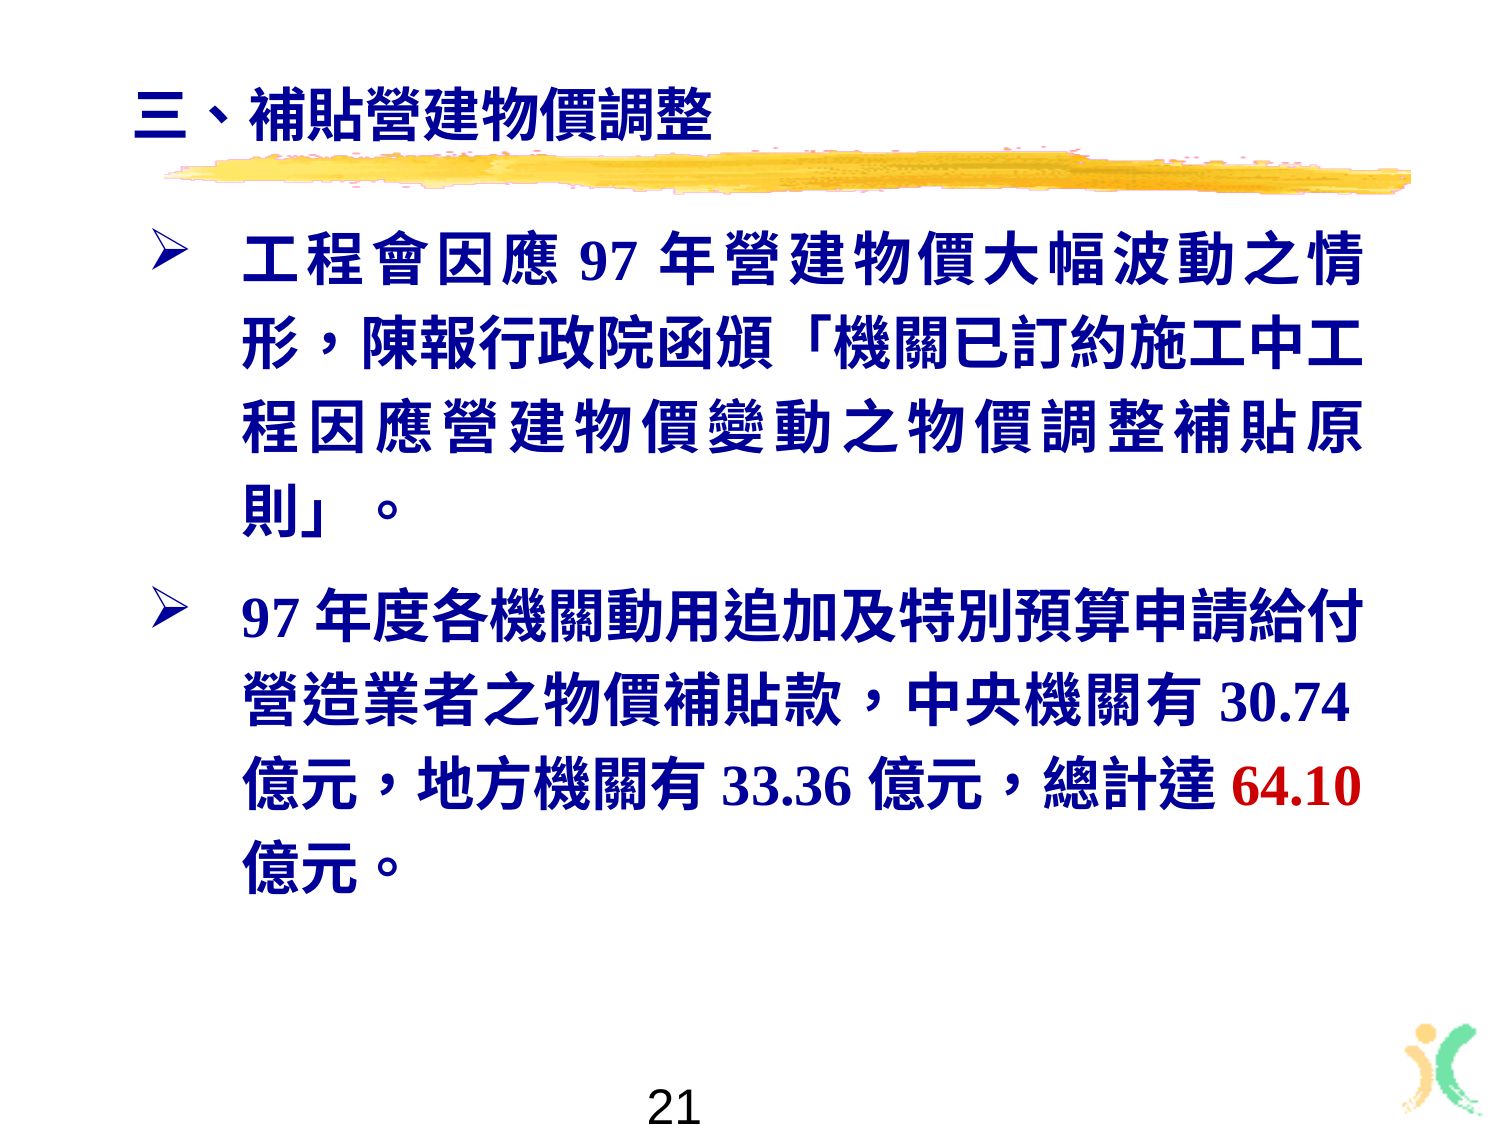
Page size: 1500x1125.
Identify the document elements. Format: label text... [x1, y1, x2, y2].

picture [164, 141, 1411, 205]
text_box 三、補貼營建物價調整 [59, 70, 786, 157]
text_box 工程會因應97年營建物價大幅波動之情形，陳報行政院函頒「機關已訂約施工中工程因應營建物價變動之物價調整補貼原則」。 97年度各機關動用追加及特別預算申請給付營造業者之物價補貼款，中央機關有30.74億元，地方機關有33.36億元，總計達64.10億元。 [132, 200, 1381, 1045]
